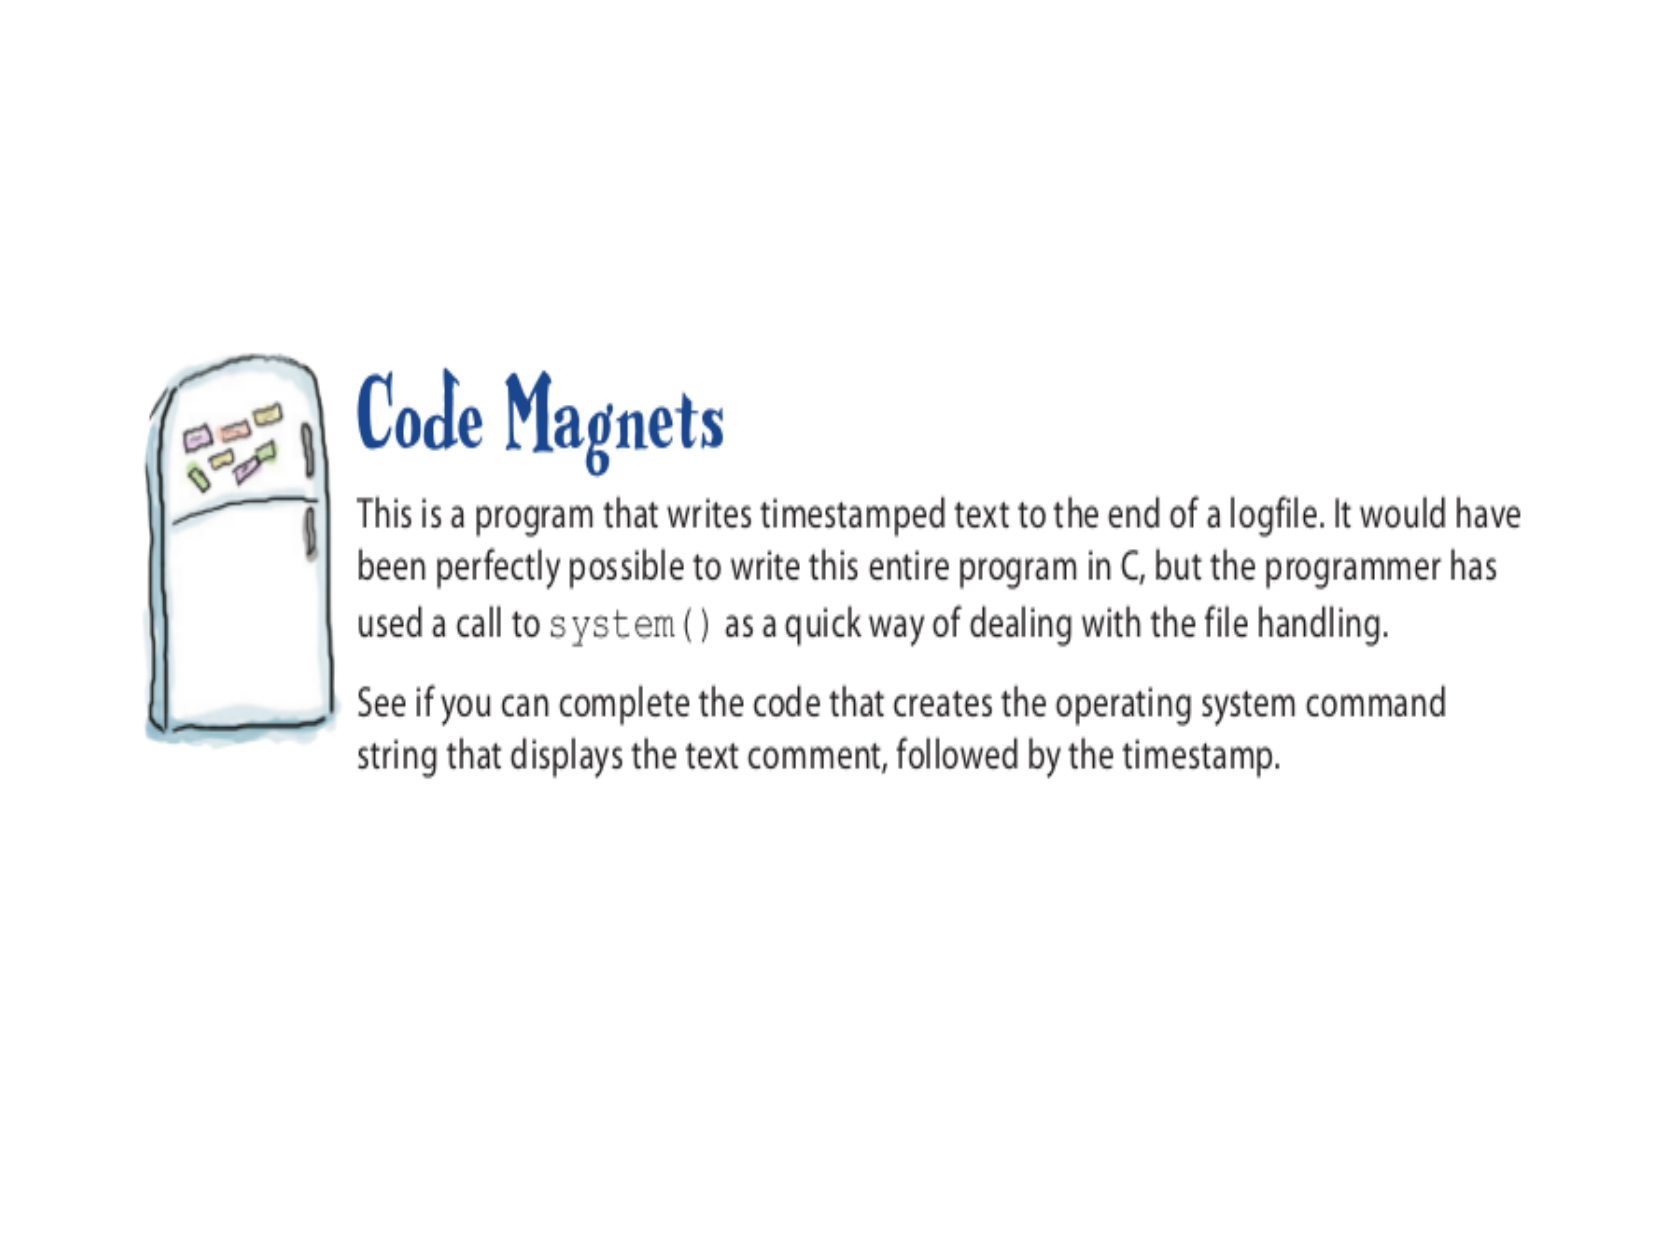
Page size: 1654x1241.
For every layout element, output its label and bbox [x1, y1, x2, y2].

picture [94, 307, 1571, 804]
